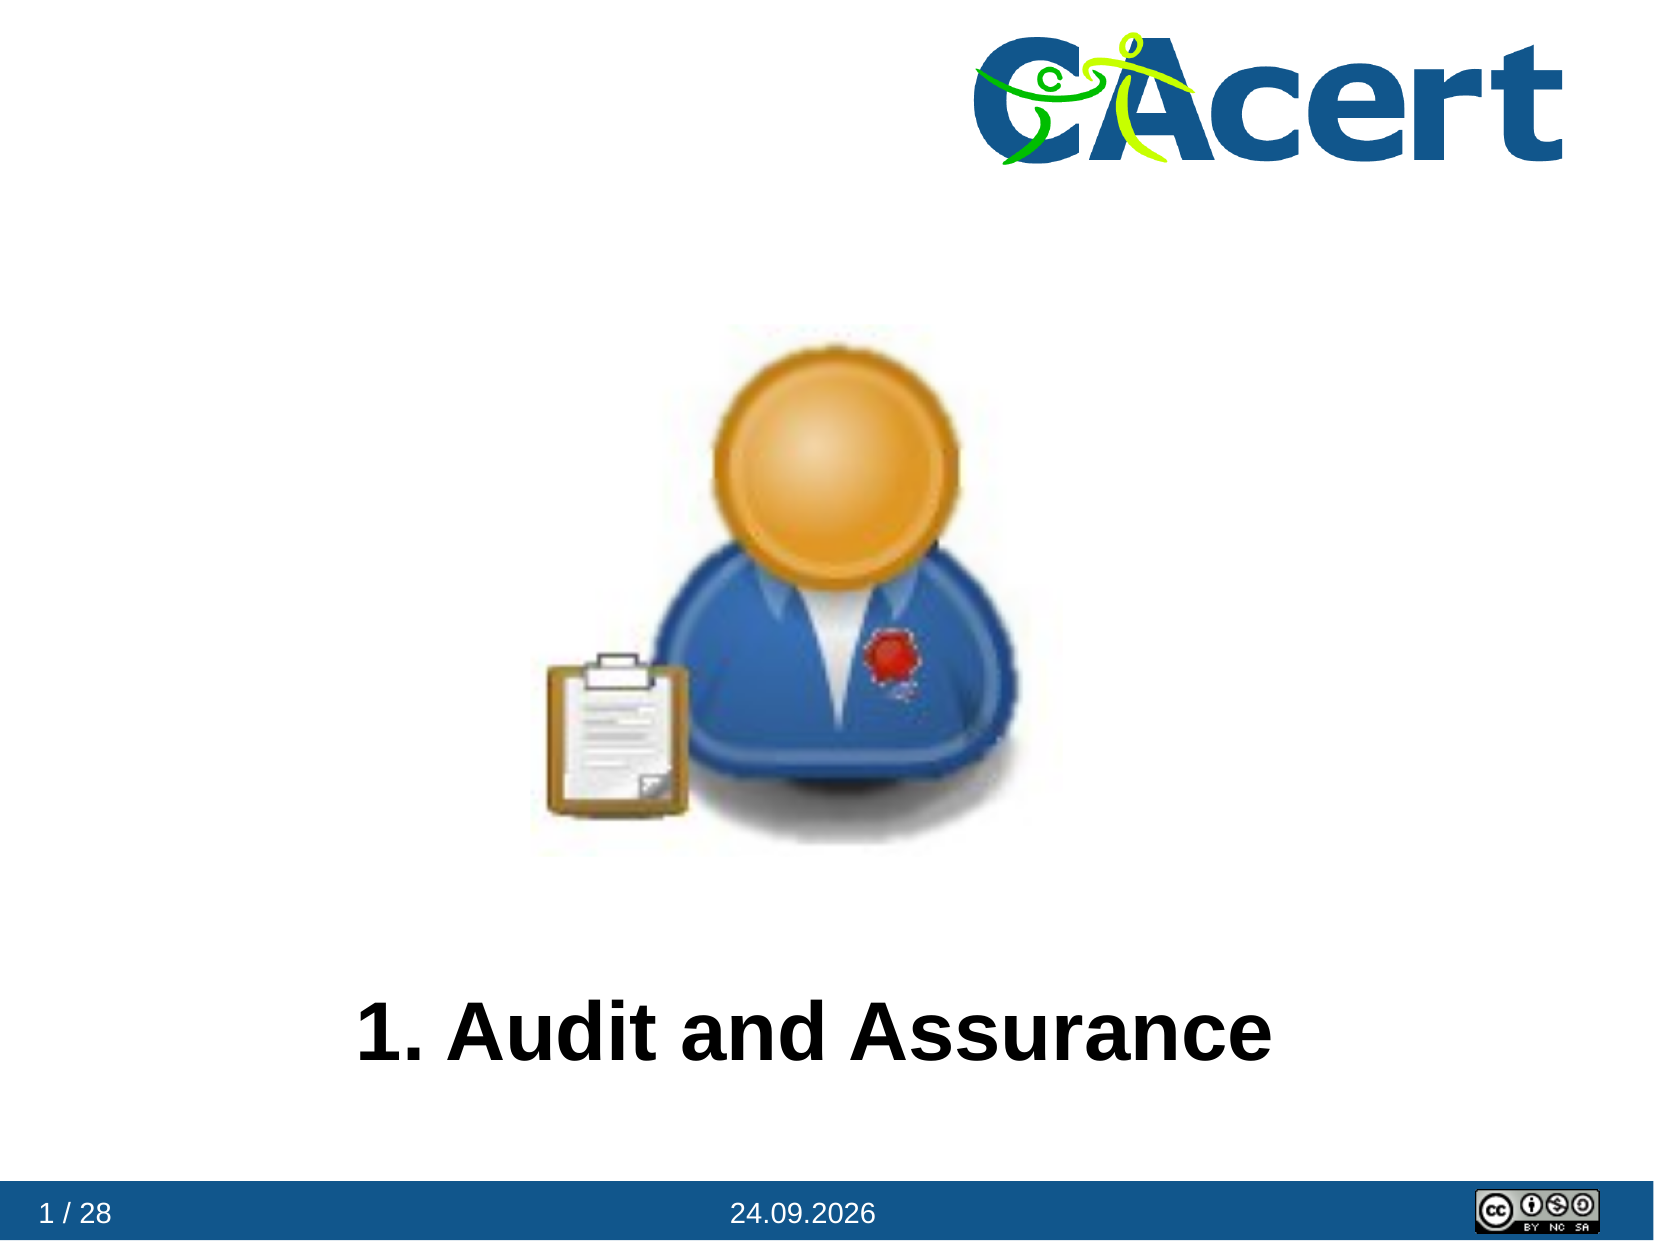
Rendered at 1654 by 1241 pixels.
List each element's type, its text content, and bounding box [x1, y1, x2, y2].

picture [972, 30, 1564, 166]
picture [1475, 1189, 1600, 1234]
title 1. Audit and Assurance [70, 941, 1560, 1123]
picture [530, 324, 1063, 857]
